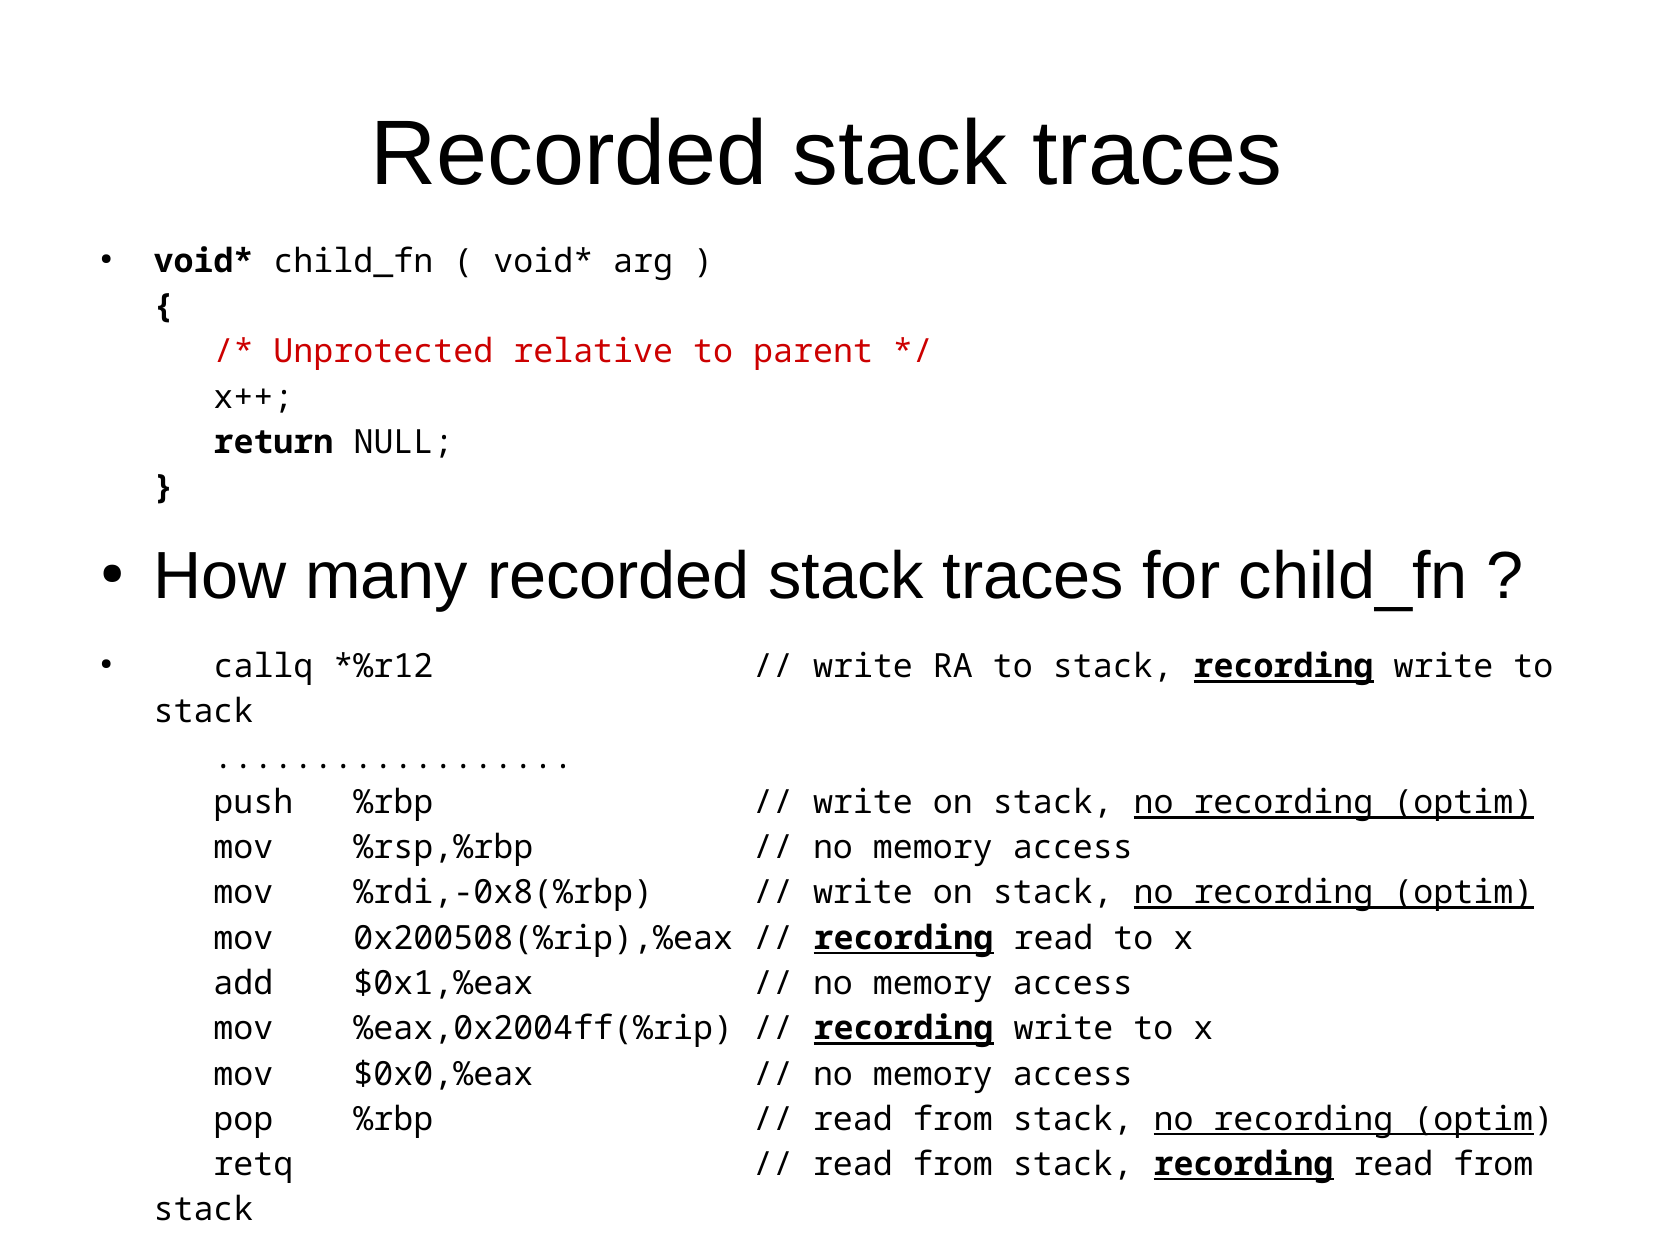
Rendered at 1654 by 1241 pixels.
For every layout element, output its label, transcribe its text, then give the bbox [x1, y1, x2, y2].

list void* child_fn ( void* arg ) { /* Unprotected relative to parent */ x++; return NULL; } How many recorded stack traces for child_fn ? callq *%r12 // write RA to stack, recording write to stack .................. push %rbp // write on stack, no recording (optim) mov %rsp,%rbp // no memory access mov %rdi,-0x8(%rbp) // write on stack, no recording (optim) mov 0x200508(%rip),%eax // recording read to x add $0x1,%eax // no memory access mov %eax,0x2004ff(%rip) // recording write to x mov $0x0,%eax // no memory access pop %rbp // read from stack, no recording (optim) retq // read from stack, recording read from stack [82, 237, 1571, 1133]
title Recorded stack traces [82, 49, 1571, 237]
